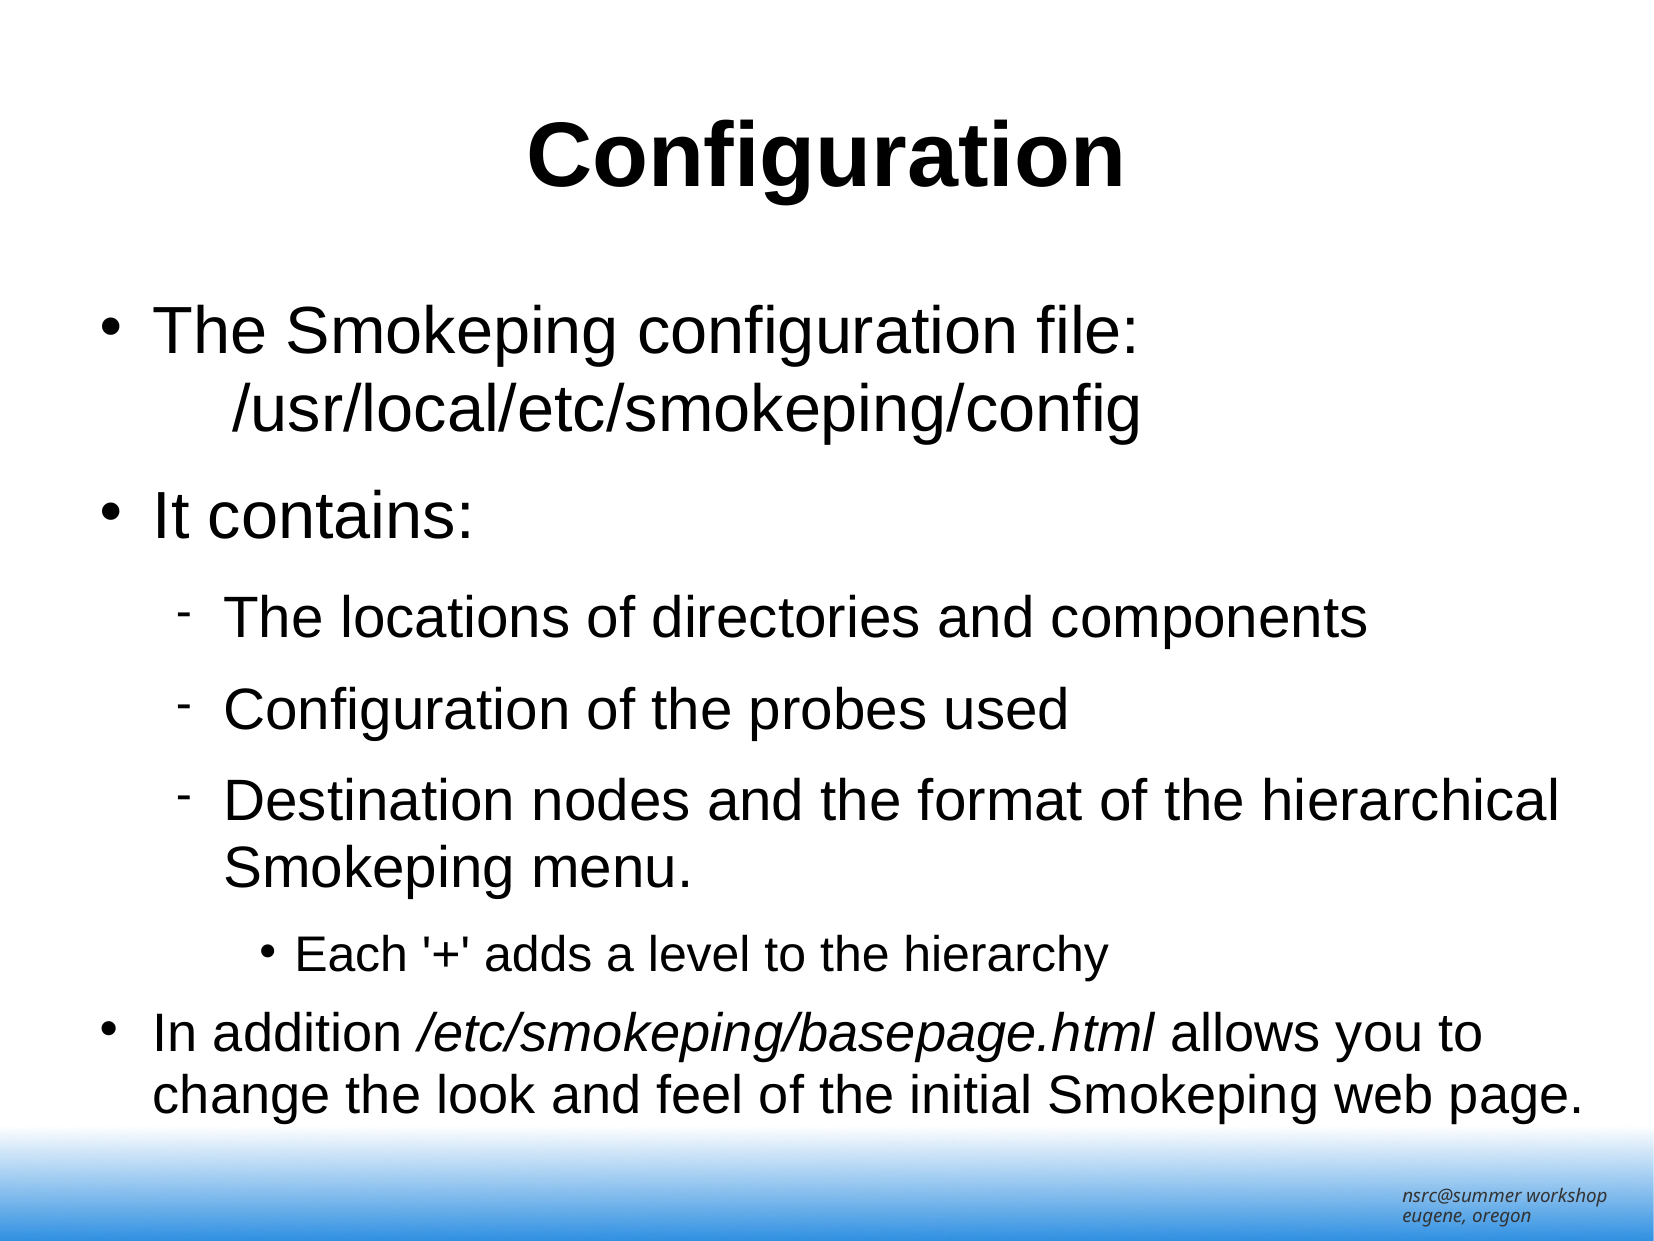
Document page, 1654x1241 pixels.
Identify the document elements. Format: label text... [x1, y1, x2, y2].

picture [0, 1124, 1654, 1241]
title Configuration [82, 49, 1571, 257]
list The Smokeping configuration file: /usr/local/etc/smokeping/config It contains: The locations of directories and components Configuration of the probes used Destination nodes and the format of the hierarchical Smokeping menu. Each '+' adds a level to the hierarchy In addition /etc/smokeping/basepage.html allows you to change the look and feel of the initial Smokeping web page. [82, 290, 1613, 1123]
